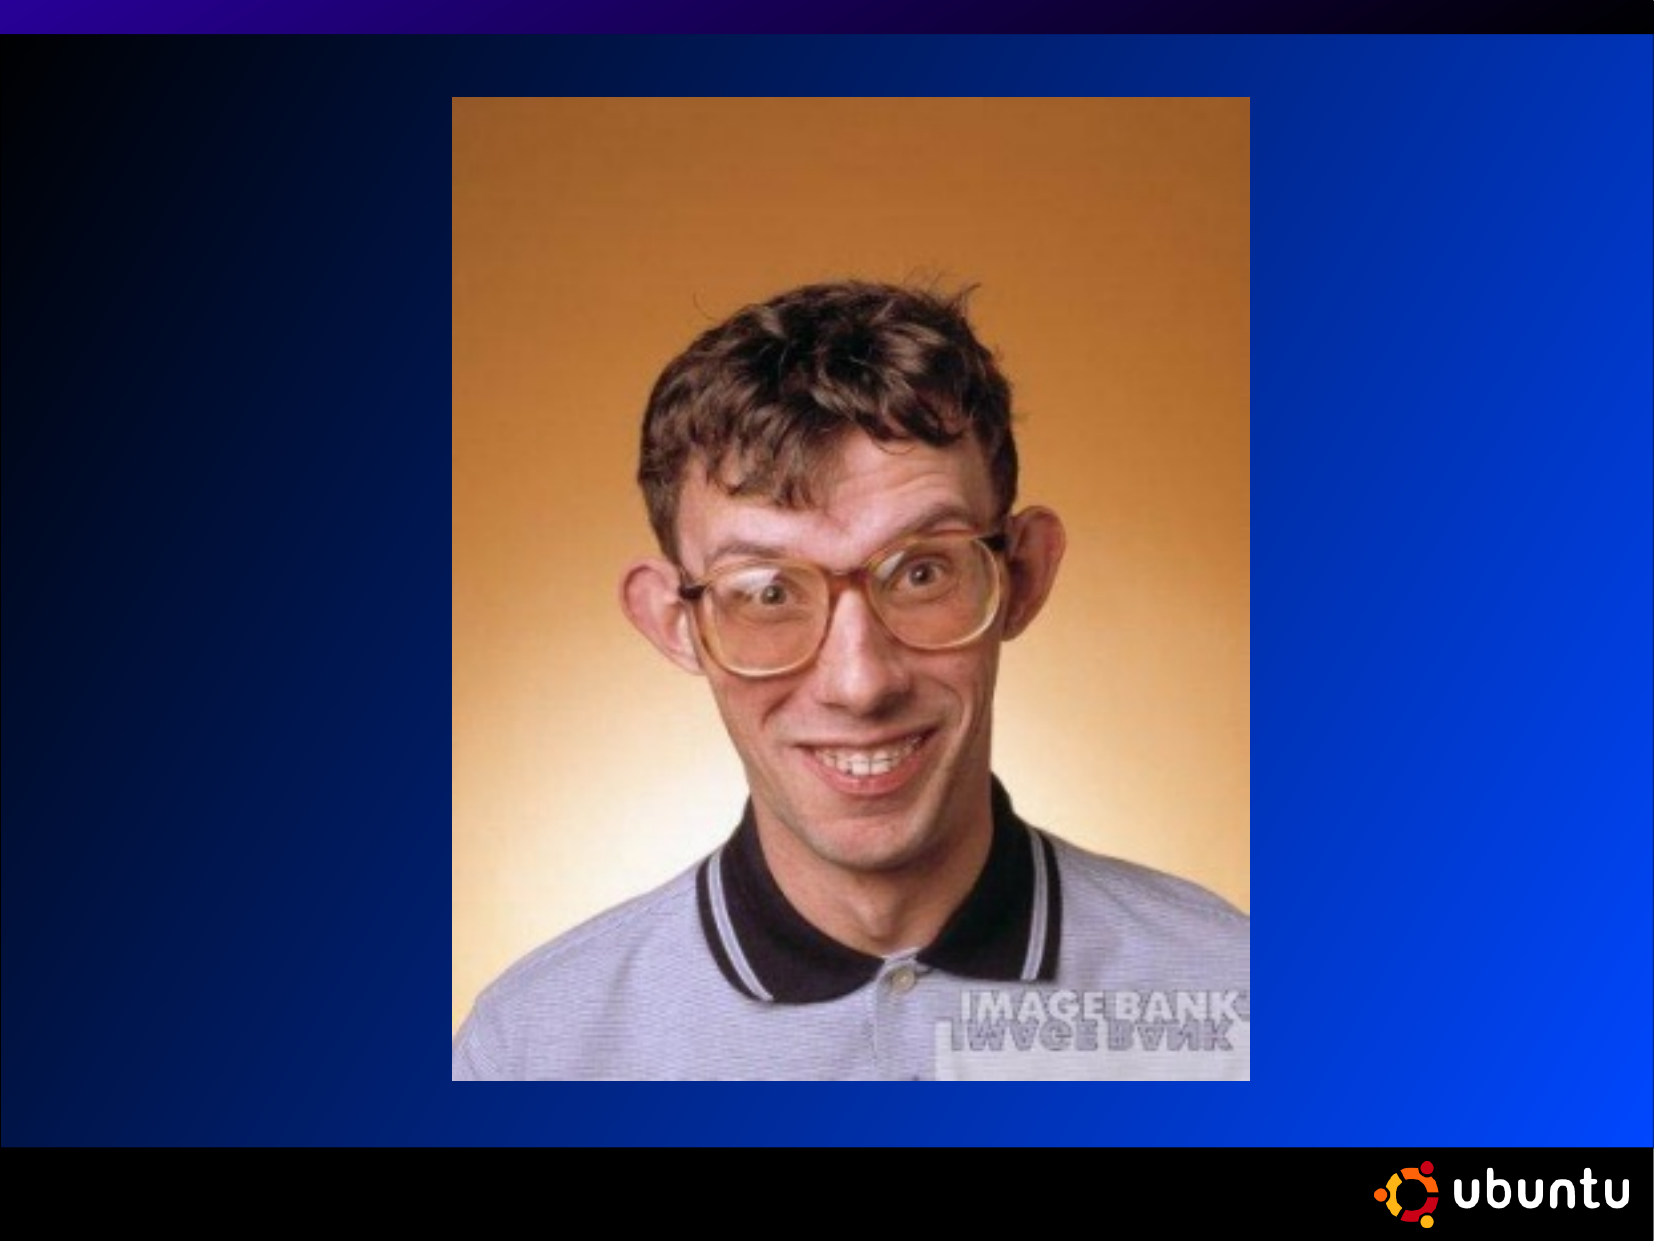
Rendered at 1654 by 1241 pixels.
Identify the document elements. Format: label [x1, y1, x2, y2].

text_box [0, 0, 1654, 1241]
picture [452, 97, 1250, 1081]
picture [1374, 1161, 1629, 1228]
